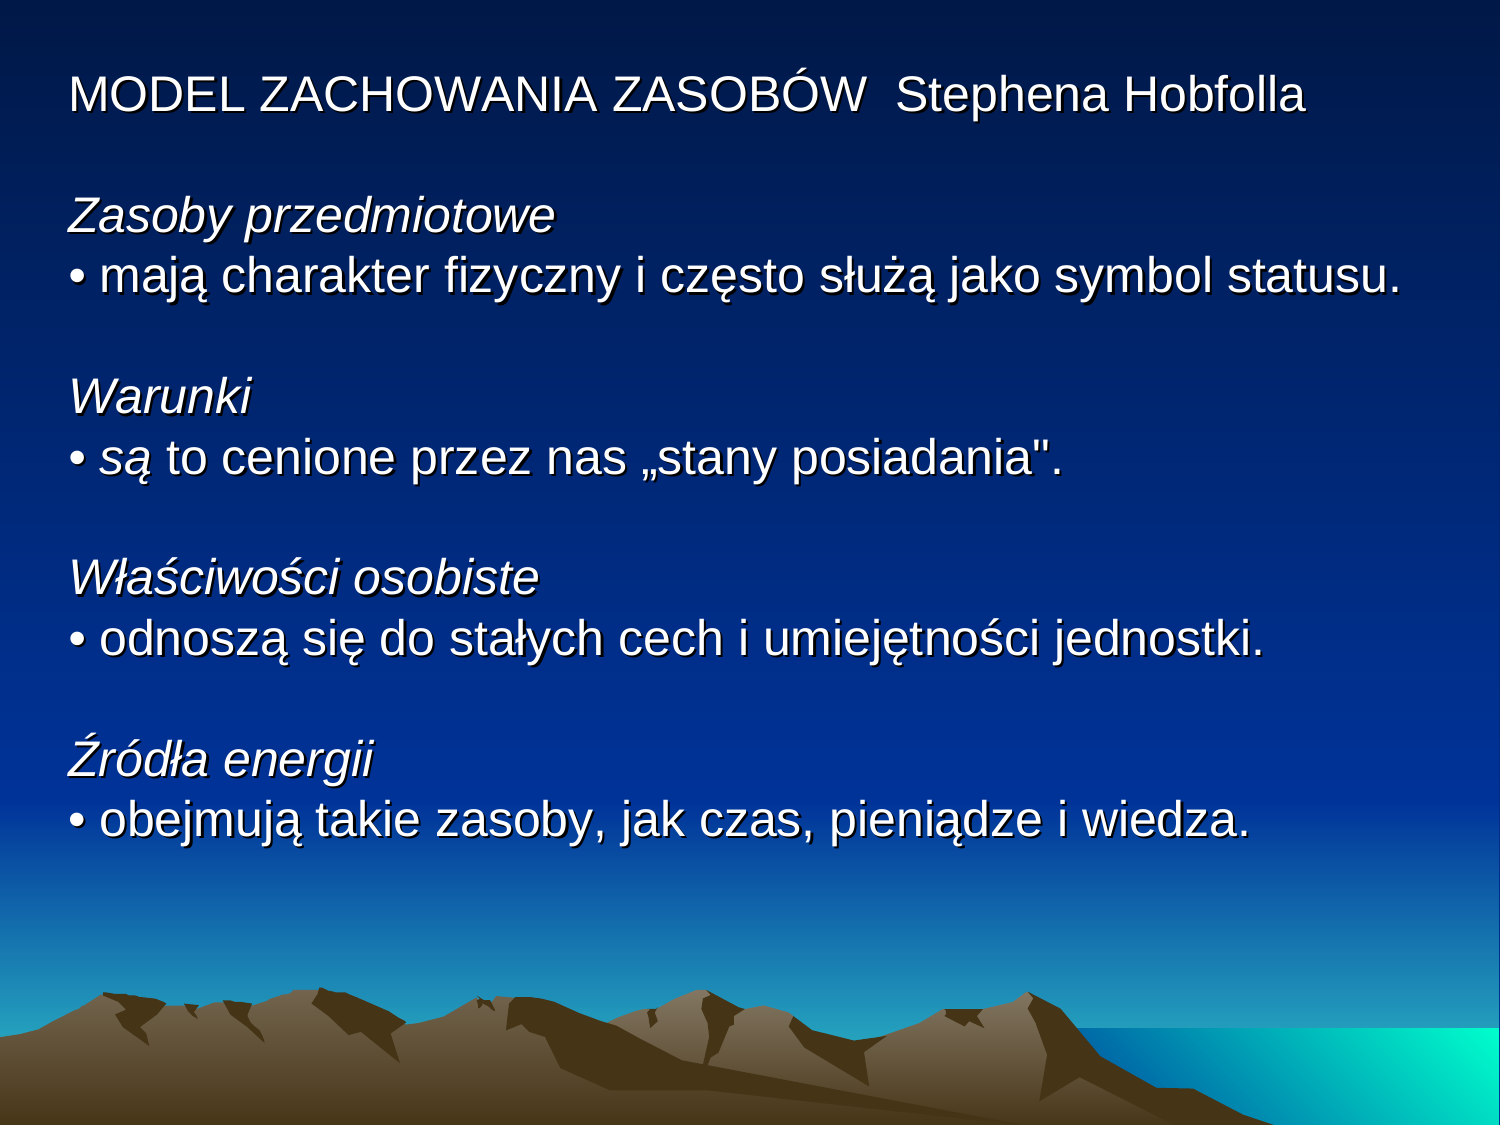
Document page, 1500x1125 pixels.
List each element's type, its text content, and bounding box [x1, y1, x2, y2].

text_box MODEL ZACHOWANIA ZASOBÓW Stephena Hobfolla Zasoby przedmiotowe • mają charakter fizyczny i często służą jako symbol statusu. Warunki • są to cenione przez nas „stany posiadania". Właściwości osobiste • odnoszą się do stałych cech i umiejętności jednostki. Źródła energii • obejmują takie zasoby, jak czas, pieniądze i wiedza. [53, 30, 1459, 1071]
